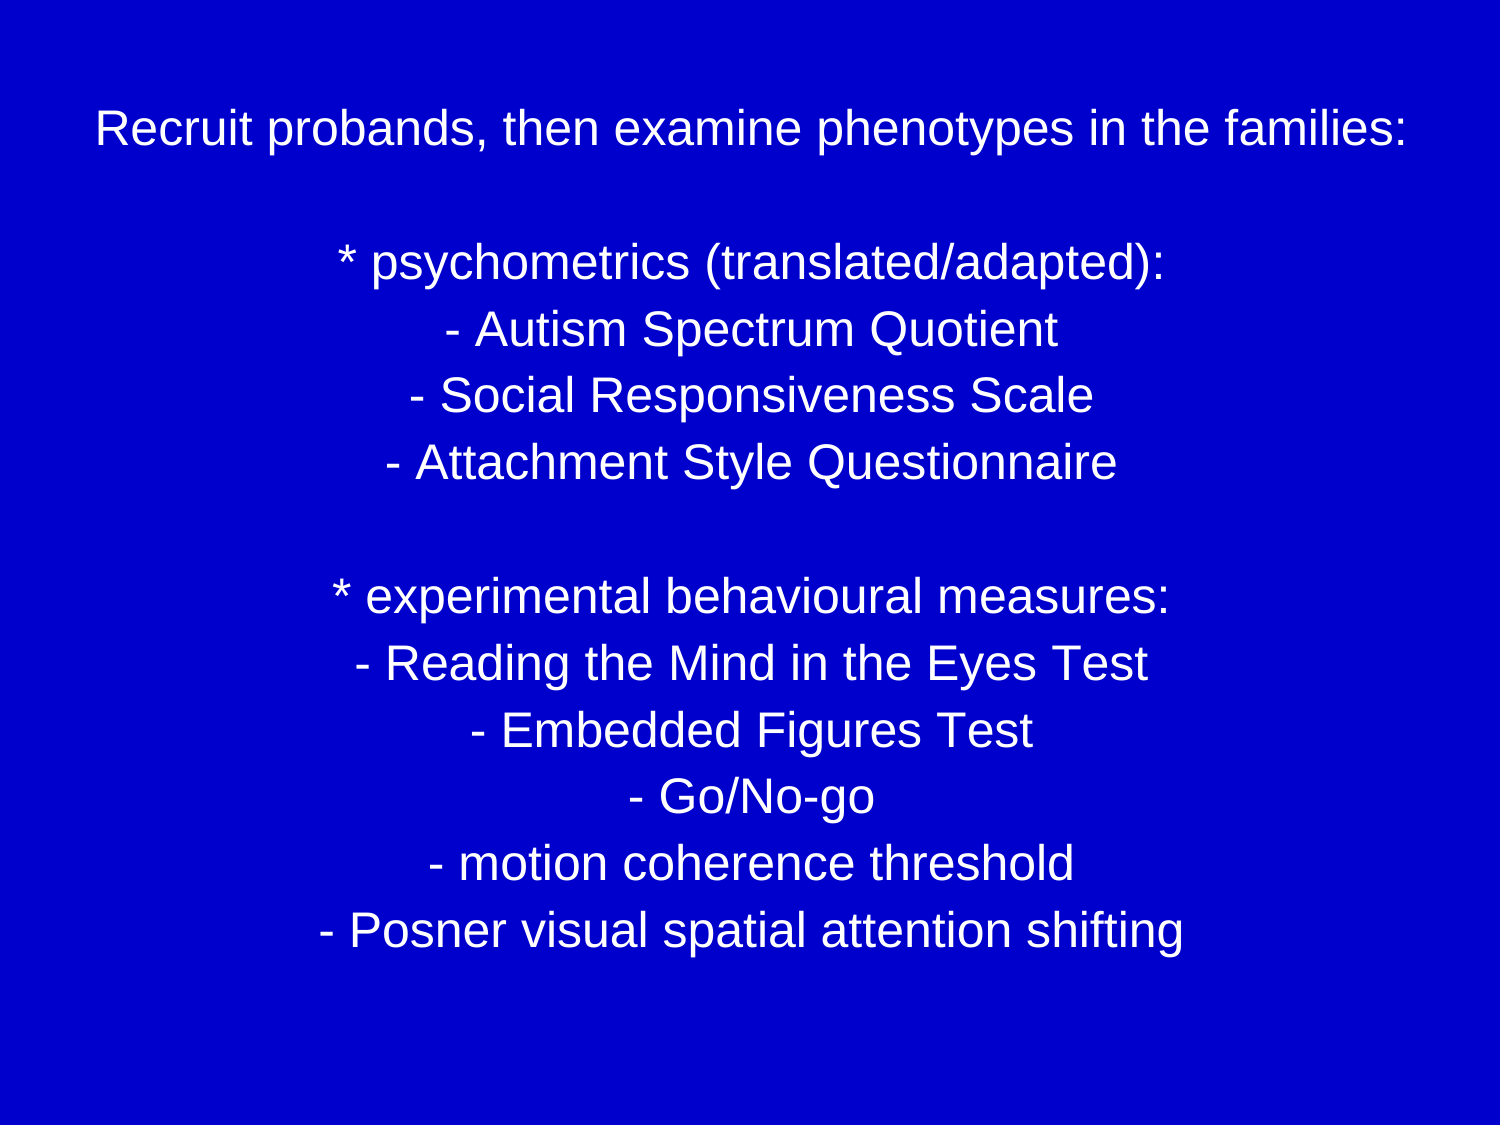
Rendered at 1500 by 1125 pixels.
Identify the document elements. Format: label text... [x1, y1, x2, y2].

title Recruit probands, then examine phenotypes in the families: * psychometrics (translated/adapted): - Autism Spectrum Quotient - Social Responsiveness Scale - Attachment Style Questionnaire * experimental behavioural measures: - Reading the Mind in the Eyes Test - Embedded Figures Test - Go/No-go - motion coherence threshold - Posner visual spatial attention shifting [31, 73, 1472, 974]
